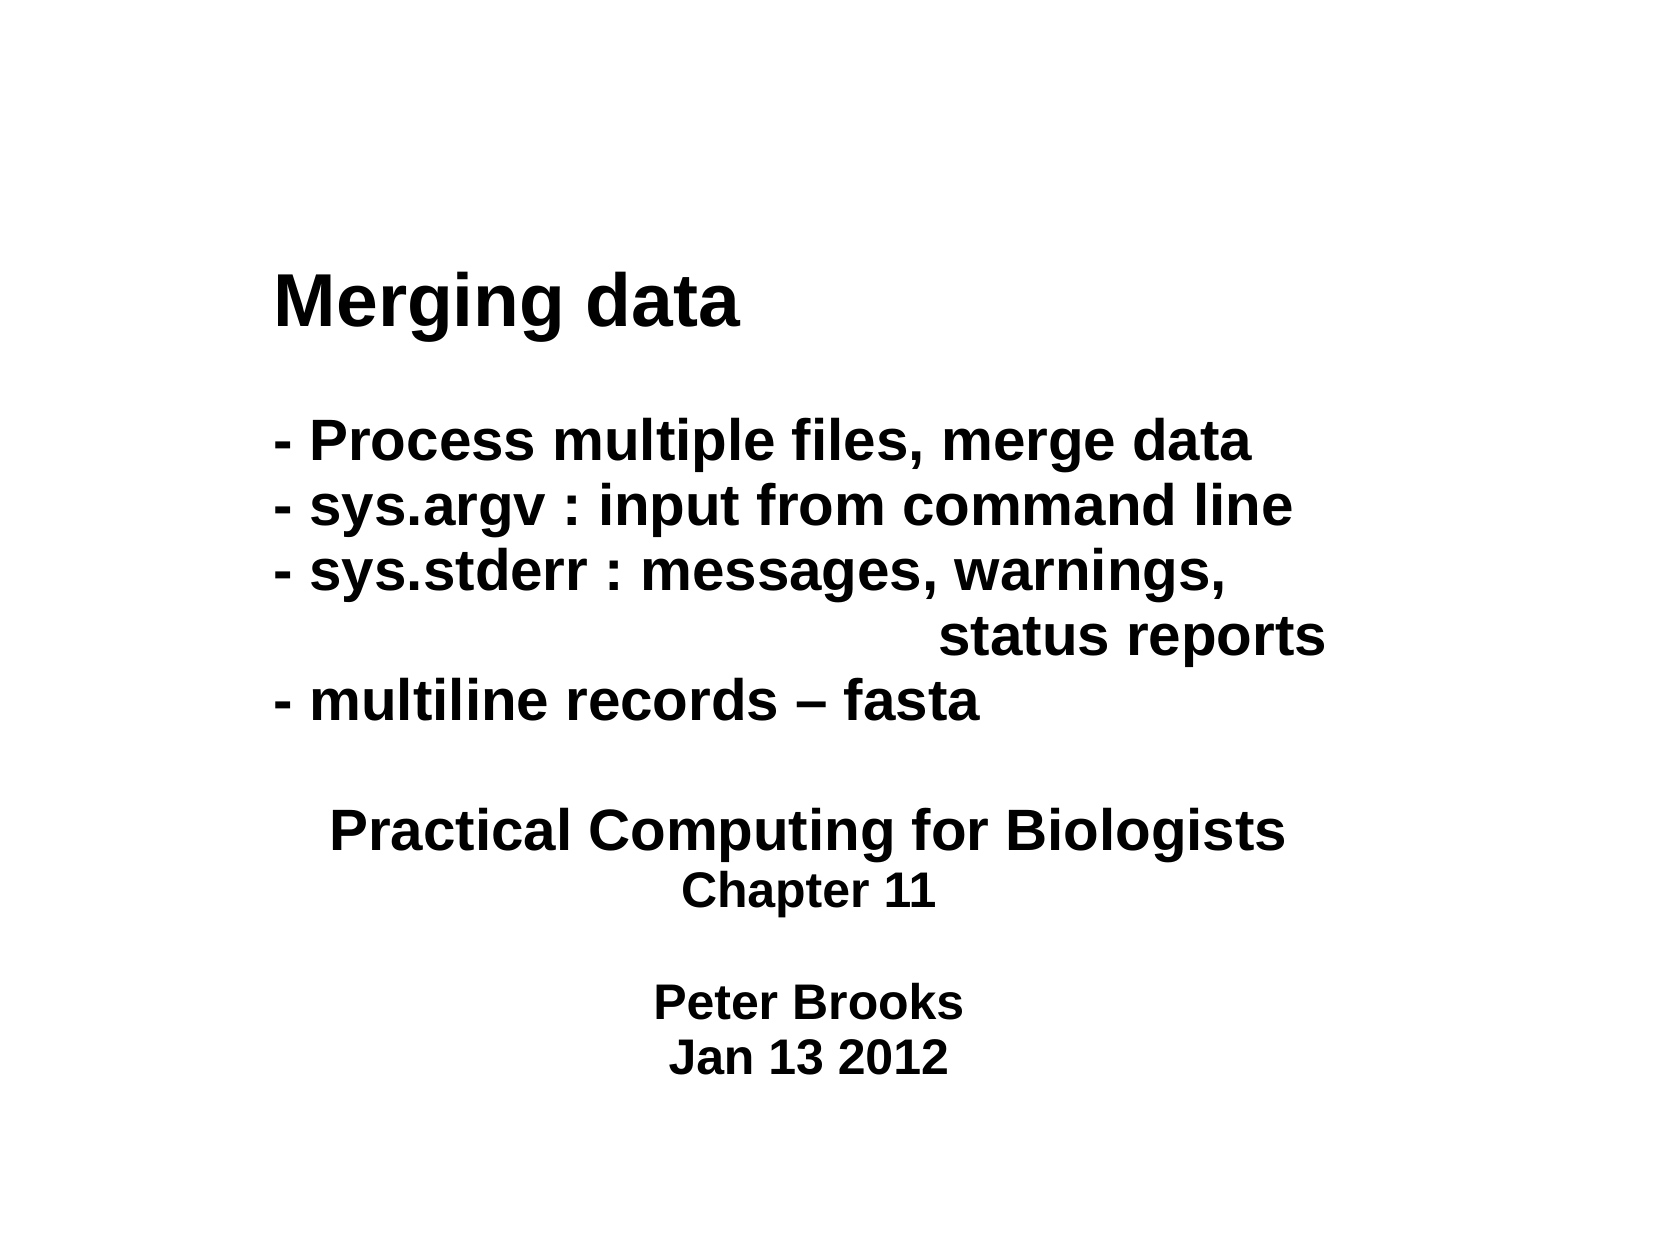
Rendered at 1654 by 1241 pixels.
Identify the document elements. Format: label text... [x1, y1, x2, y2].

text_box Merging data - Process multiple files, merge data - sys.argv : input from command line - sys.stderr : messages, warnings, status reports - multiline records – fasta Practical Computing for Biologists Chapter 11 Peter Brooks Jan 13 2012 [259, 251, 1359, 1123]
